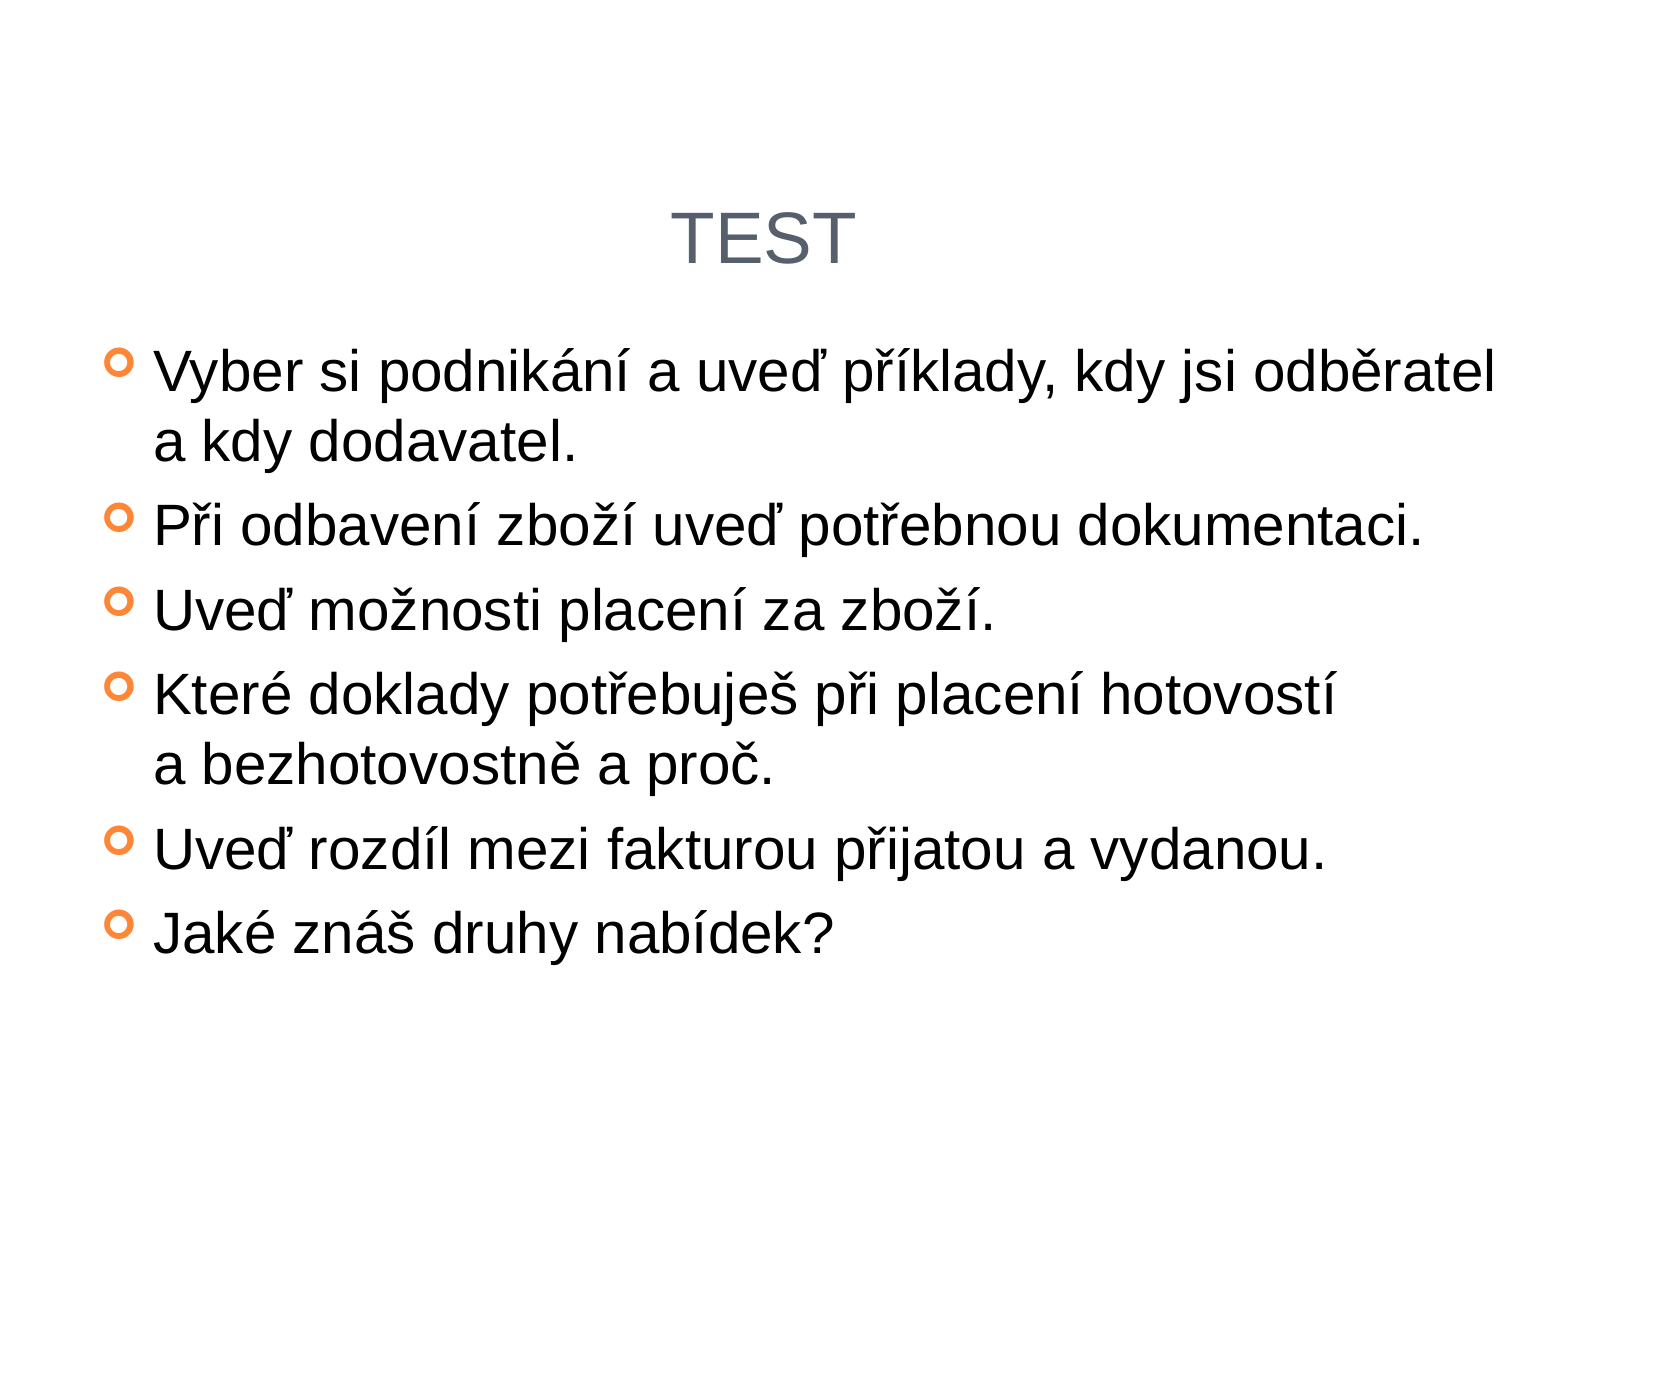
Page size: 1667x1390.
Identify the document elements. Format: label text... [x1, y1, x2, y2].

title TEST [83, 55, 1445, 288]
list Vyber si podnikání a uveď příklady, kdy jsi odběratel a kdy dodavatel. Při odbavení zboží uveď potřebnou dokumentaci. Uveď možnosti placení za zboží. Které doklady potřebuješ při placení hotovostí a bezhotovostně a proč. Uveď rozdíl mezi fakturou přijatou a vydanou. Jaké znáš druhy nabídek? [83, 324, 1578, 1312]
